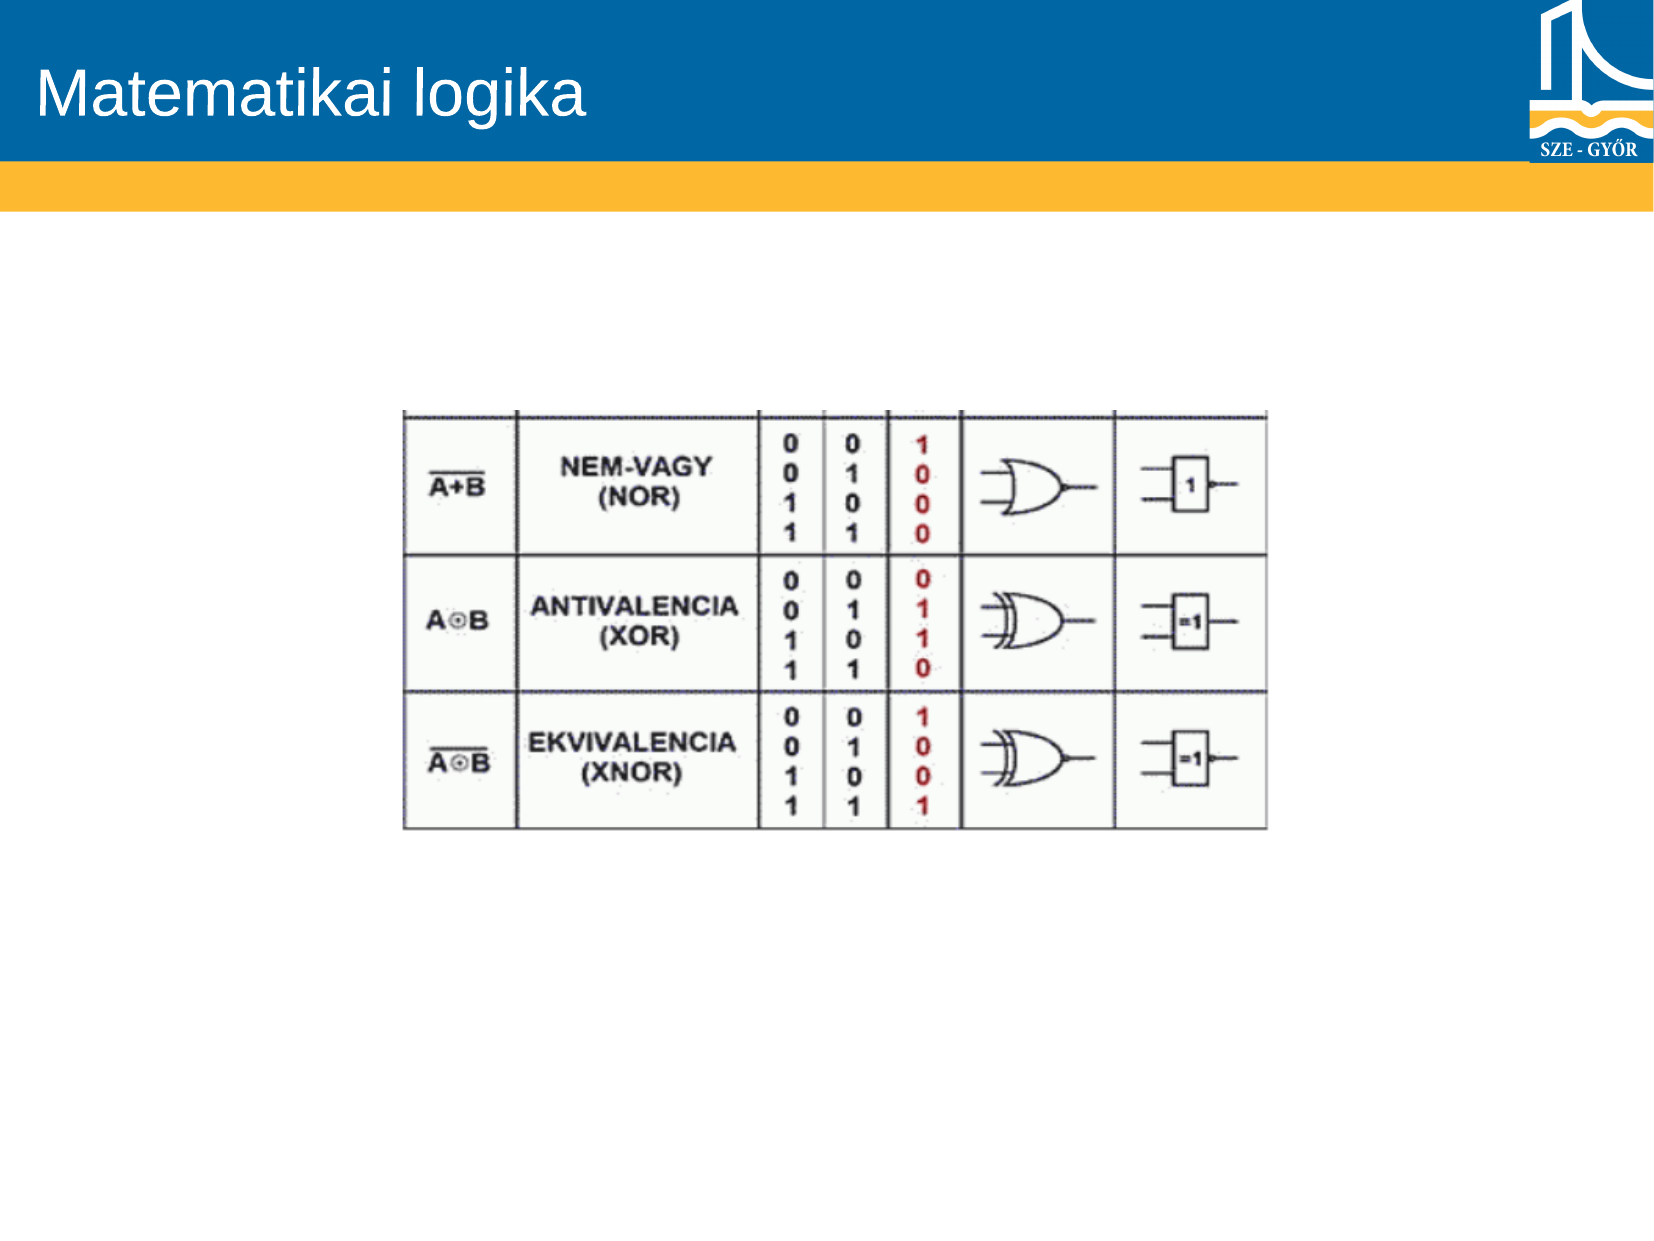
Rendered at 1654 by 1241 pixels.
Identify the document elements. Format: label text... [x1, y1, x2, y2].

picture [392, 410, 1281, 840]
picture [1529, 0, 1654, 163]
text_box Matematikai logika [34, 48, 1524, 144]
